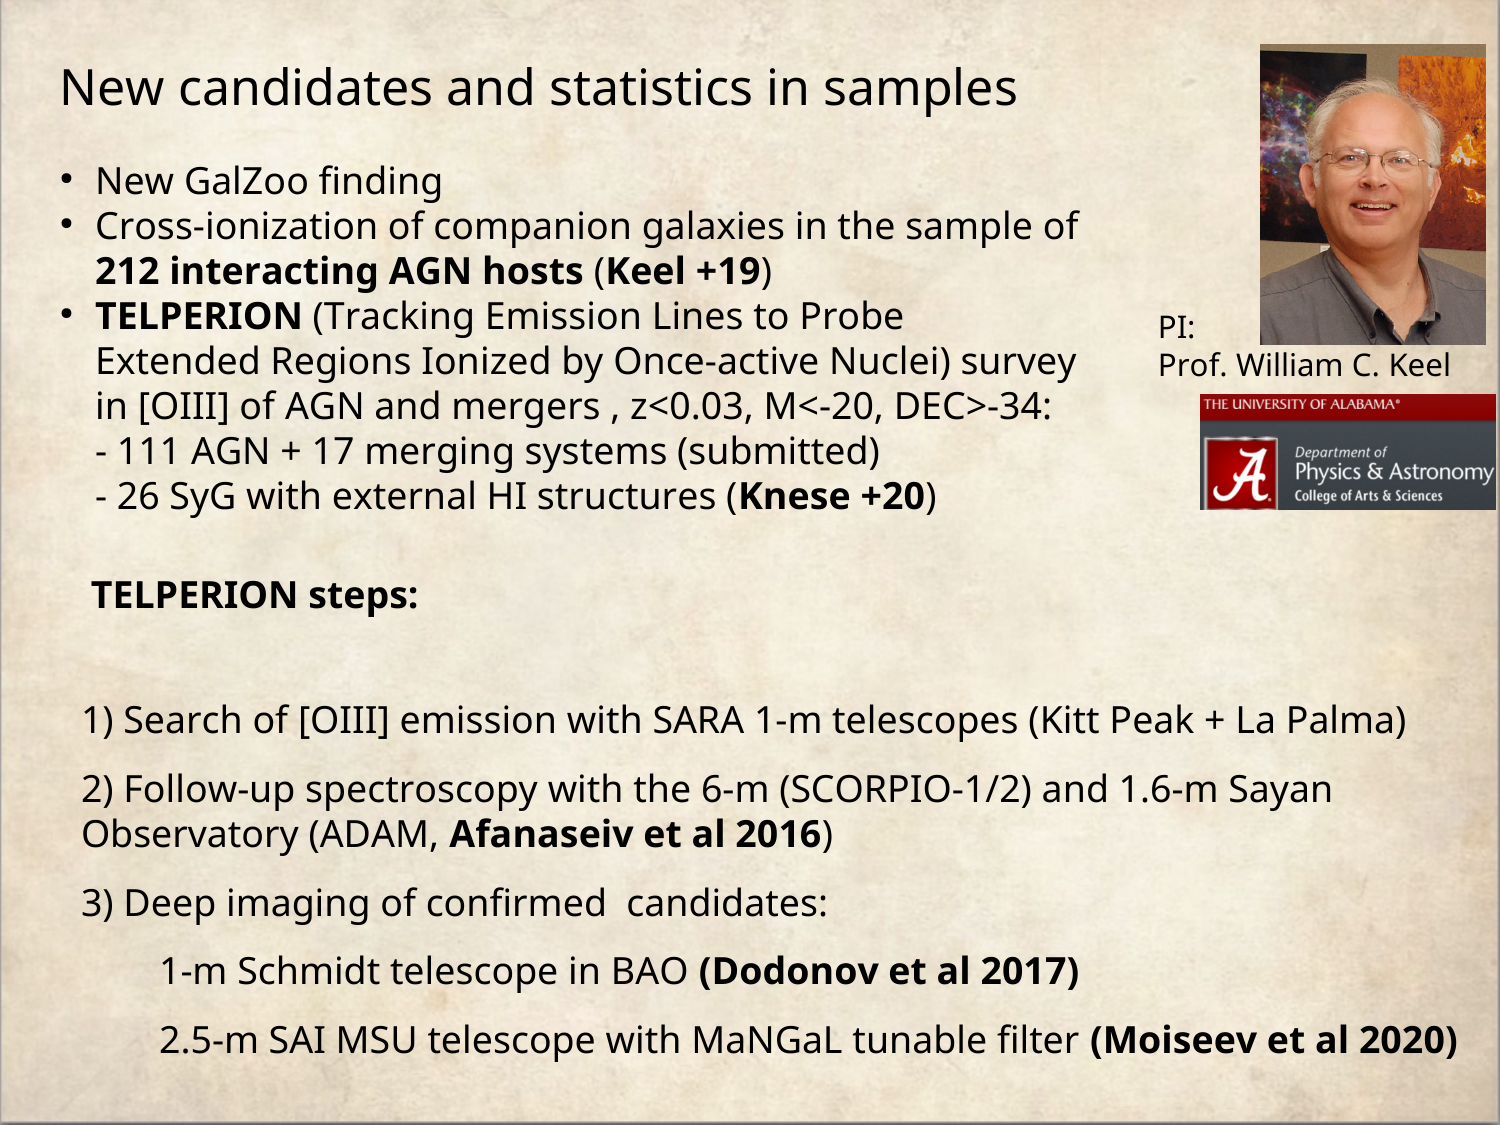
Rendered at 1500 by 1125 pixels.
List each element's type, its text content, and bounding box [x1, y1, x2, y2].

text_box PI: Prof. William C. Keel [1143, 300, 1500, 405]
picture [0, 0, 1500, 1125]
title New candidates and statistics in samples [59, 45, 1260, 126]
text_box TELPERION steps: 1) Search of [OIII] emission with SARA 1-m telescopes (Kitt Peak + La Palma) 2) Follow-up spectroscopy with the 6-m (SCORPIO-1/2) and 1.6-m Sayan Observatory (ADAM, Afanaseiv et al 2016) 3) Deep imaging of confirmed candidates: 1-m Schmidt telescope in BAO (Dodonov et al 2017) 2.5-m SAI MSU telescope with MaNGaL tunable filter (Moiseev et al 2020) [66, 518, 1486, 1125]
text_box New GalZoo finding Cross-ionization of companion galaxies in the sample of 212 interacting AGN hosts (Keel +19) TELPERION (Tracking Emission Lines to Probe Extended Regions Ionized by Once-active Nuclei) survey in [OIII] of AGN and mergers , z<0.03, M<-20, DEC>-34: - 111 AGN + 17 merging systems (submitted) - 26 SyG with external HI structures (Knese +20) [45, 149, 1096, 540]
